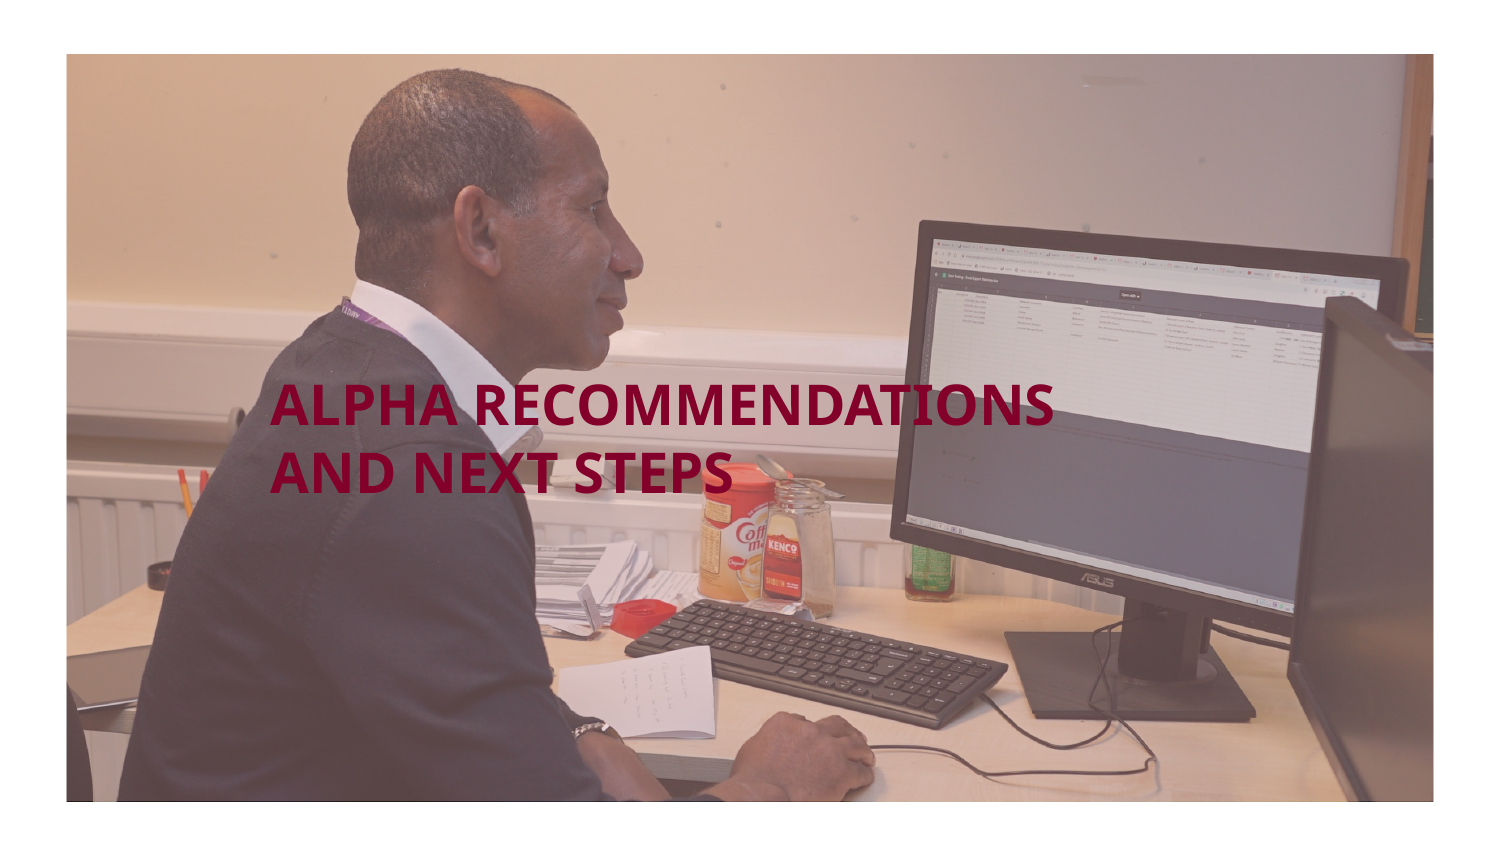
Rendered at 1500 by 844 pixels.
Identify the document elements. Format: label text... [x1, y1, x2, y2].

text_box ALPHA RECOMMENDATIONS AND NEXT STEPS [270, 369, 1154, 538]
text_box [66, 54, 1434, 802]
